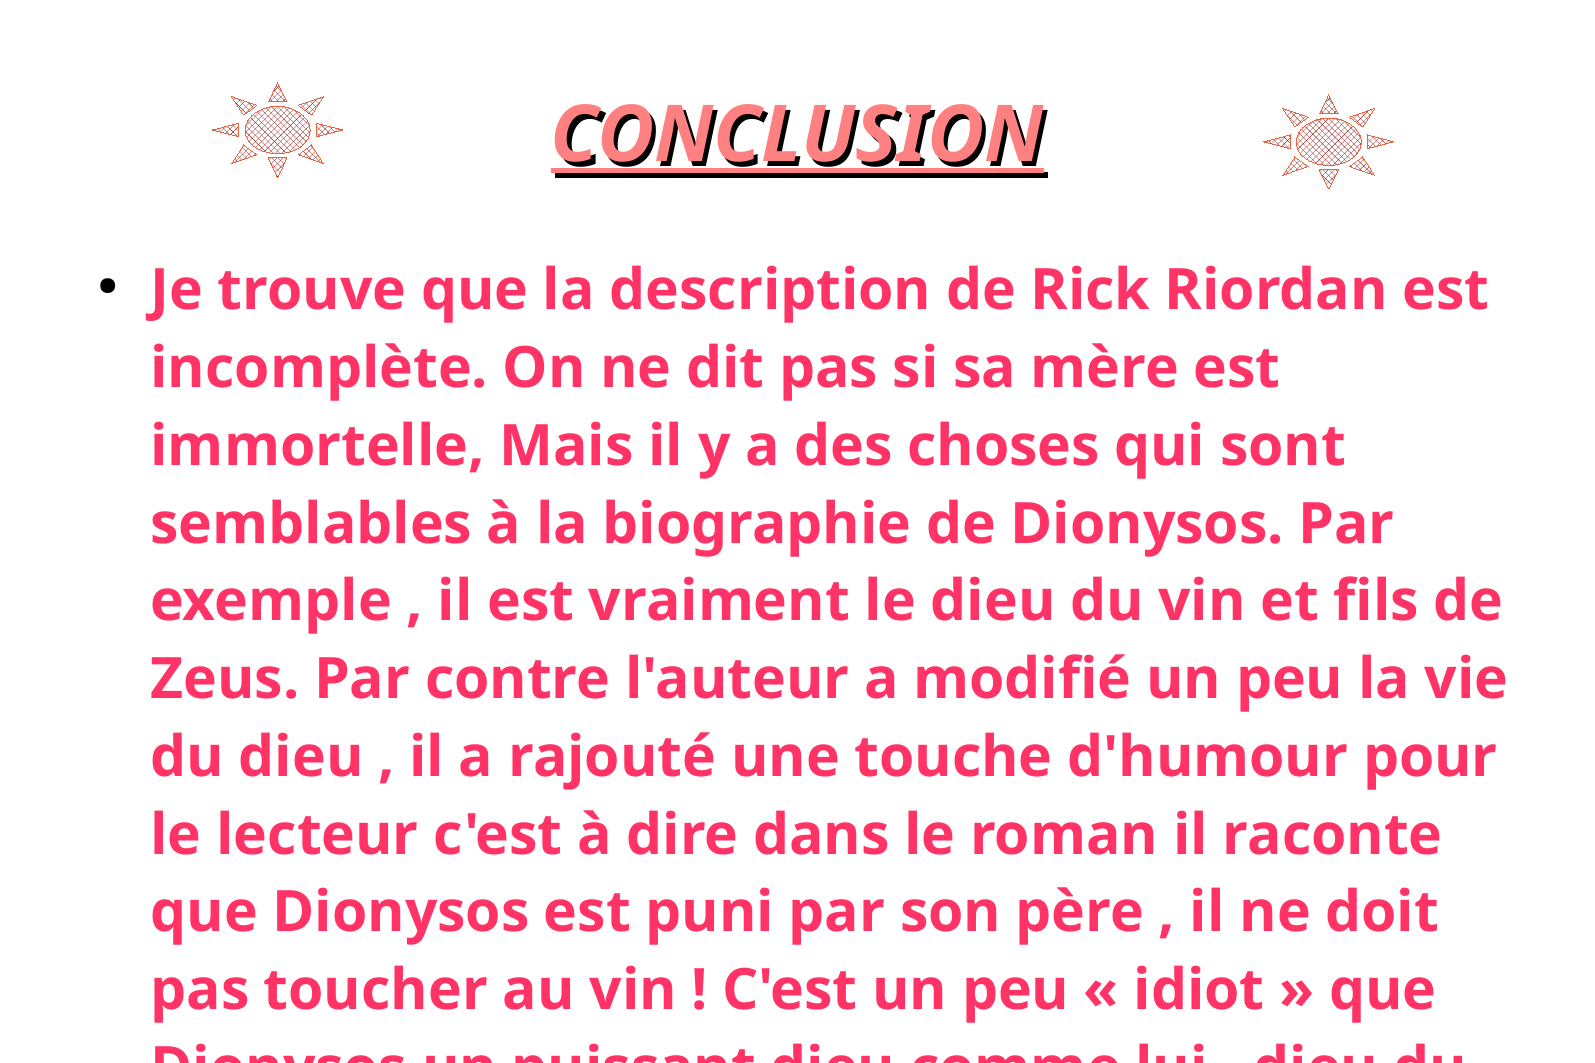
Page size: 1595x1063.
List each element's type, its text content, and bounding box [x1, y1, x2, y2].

text_box [1319, 94, 1339, 114]
text_box [245, 106, 311, 154]
text_box [298, 144, 324, 164]
text_box [212, 123, 239, 137]
text_box [1296, 118, 1362, 166]
list Je trouve que la description de Rick Riordan est incomplète. On ne dit pas si sa mère est immortelle, Mais il y a des choses qui sont semblables à la biographie de Dionysos. Par exemple , il est vraiment le dieu du vin et fils de Zeus. Par contre l'auteur a modifié un peu la vie du dieu , il a rajouté une touche d'humour pour le lecteur c'est à dire dans le roman il raconte que Dionysos est puni par son père , il ne doit pas toucher au vin ! C'est un peu « idiot » que Dionysos un puissant dieu comme lui , dieu du vin soit interdit de boire du vin . Donc mon opinion personnelle envers ces modifications apportées au personnage de Dionysos est plutôt positive car il joue un peu avec le dieu, il le rend moins menaçant. [79, 248, 1515, 936]
title CONCLUSION [79, 49, 1515, 213]
text_box [231, 96, 257, 115]
text_box [268, 82, 287, 102]
text_box [231, 144, 257, 164]
text_box [268, 157, 287, 178]
text_box [316, 123, 343, 137]
text_box [1319, 169, 1339, 189]
text_box [1349, 108, 1375, 127]
text_box [1367, 134, 1394, 149]
text_box [298, 96, 324, 115]
text_box [1282, 108, 1309, 127]
text_box [1349, 156, 1375, 176]
text_box [1263, 134, 1291, 149]
text_box [1282, 156, 1309, 176]
